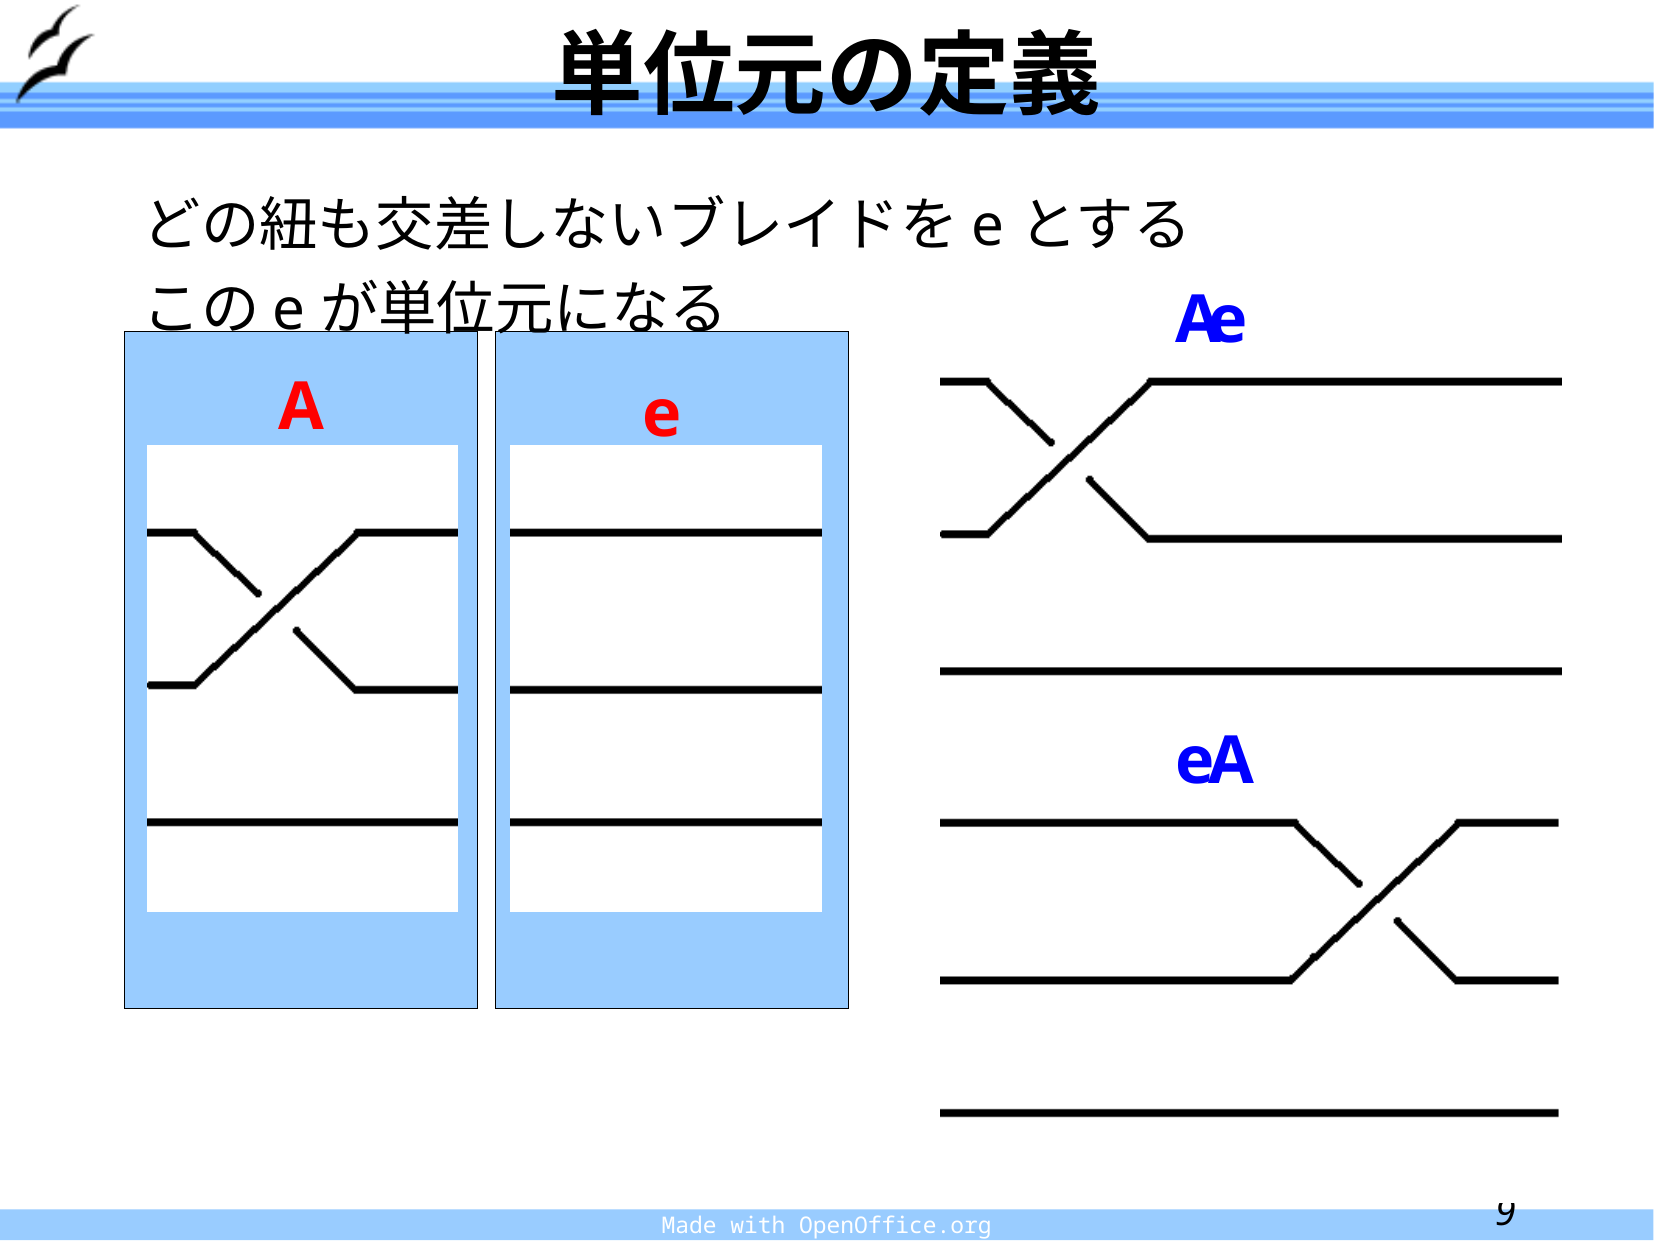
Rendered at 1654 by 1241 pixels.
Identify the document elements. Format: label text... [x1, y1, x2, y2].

text_box 単位元の定義 [0, 0, 1654, 101]
picture [0, 101, 1654, 133]
text_box どの紐も交差しないブレイドを e とする この e が単位元になる [128, 170, 1560, 374]
picture [124, 330, 851, 1010]
picture [940, 275, 1565, 1207]
picture [1080, 101, 1090, 105]
